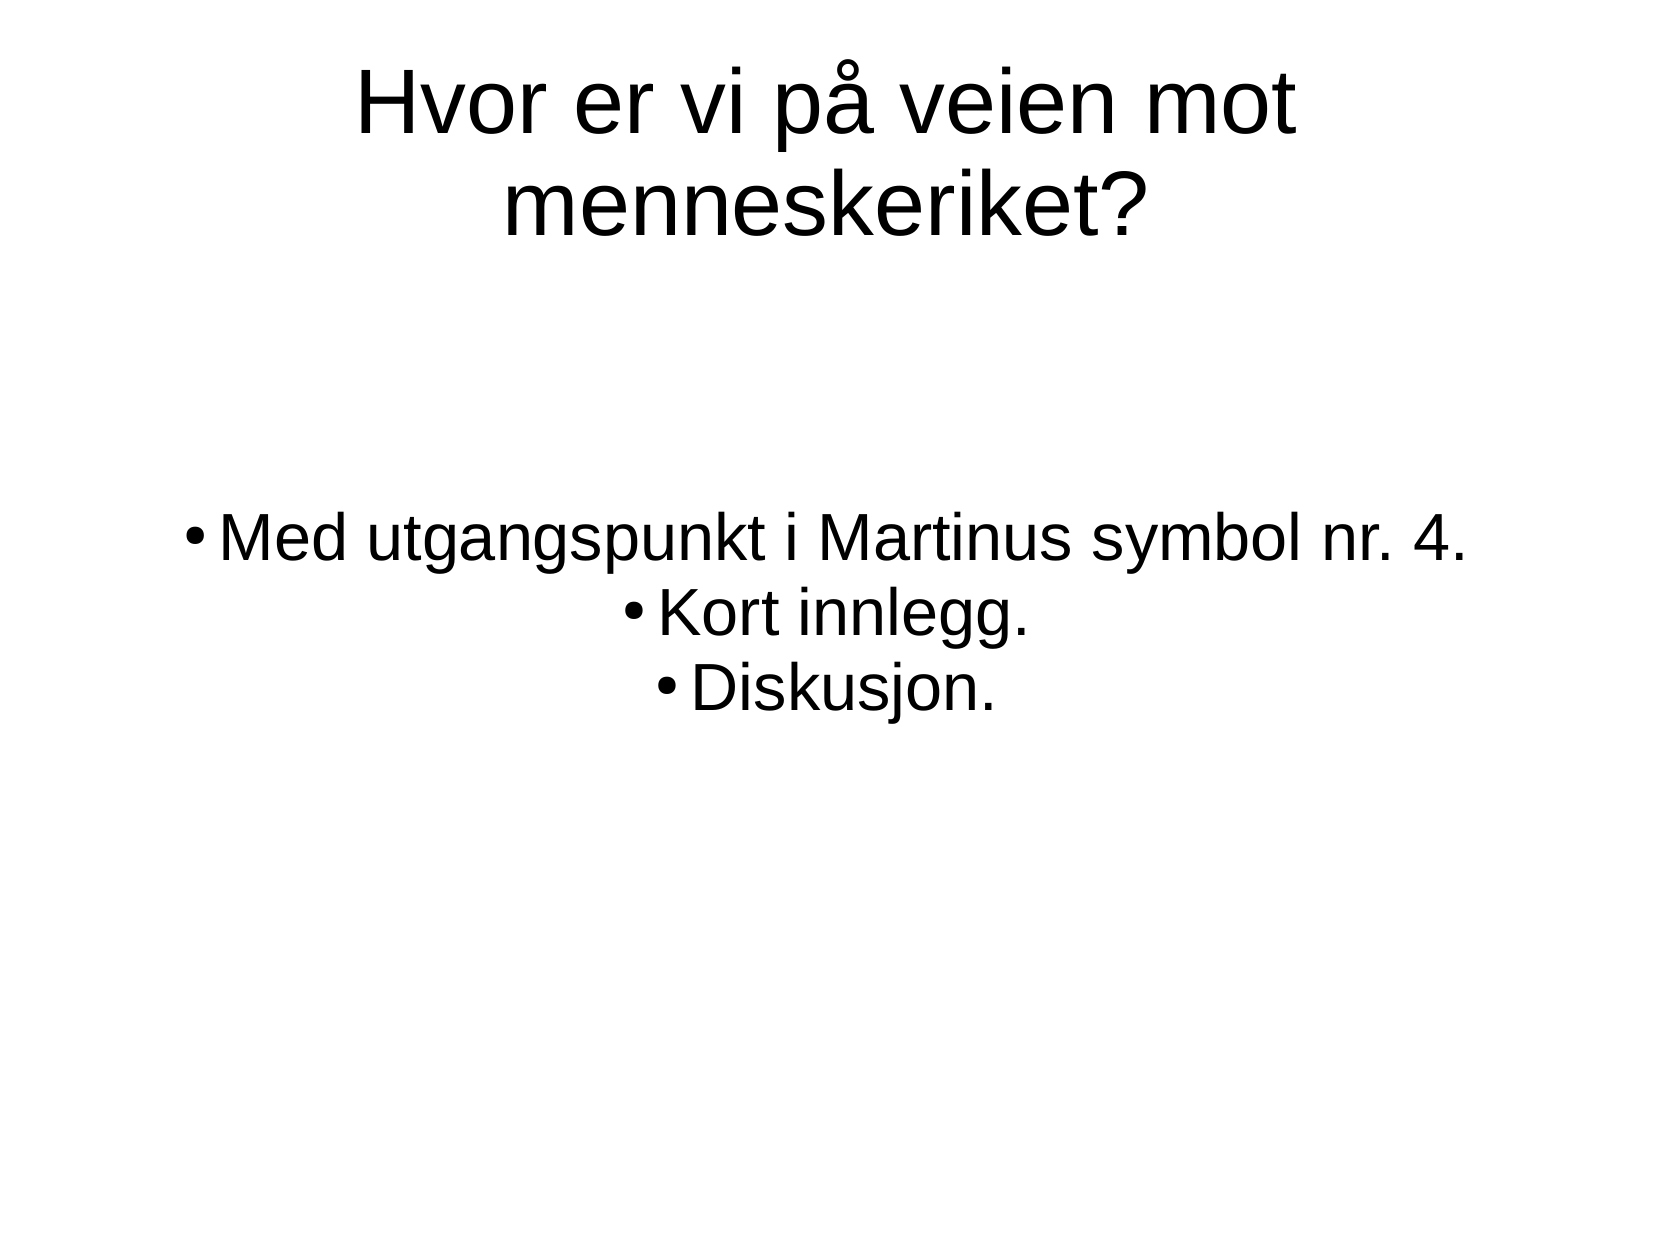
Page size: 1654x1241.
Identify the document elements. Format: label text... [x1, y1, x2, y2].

subtitle Med utgangspunkt i Martinus symbol nr. 4. Kort innlegg. Diskusjon. [82, 290, 1571, 1010]
title Hvor er vi på veien mot menneskeriket? [82, 49, 1571, 257]
